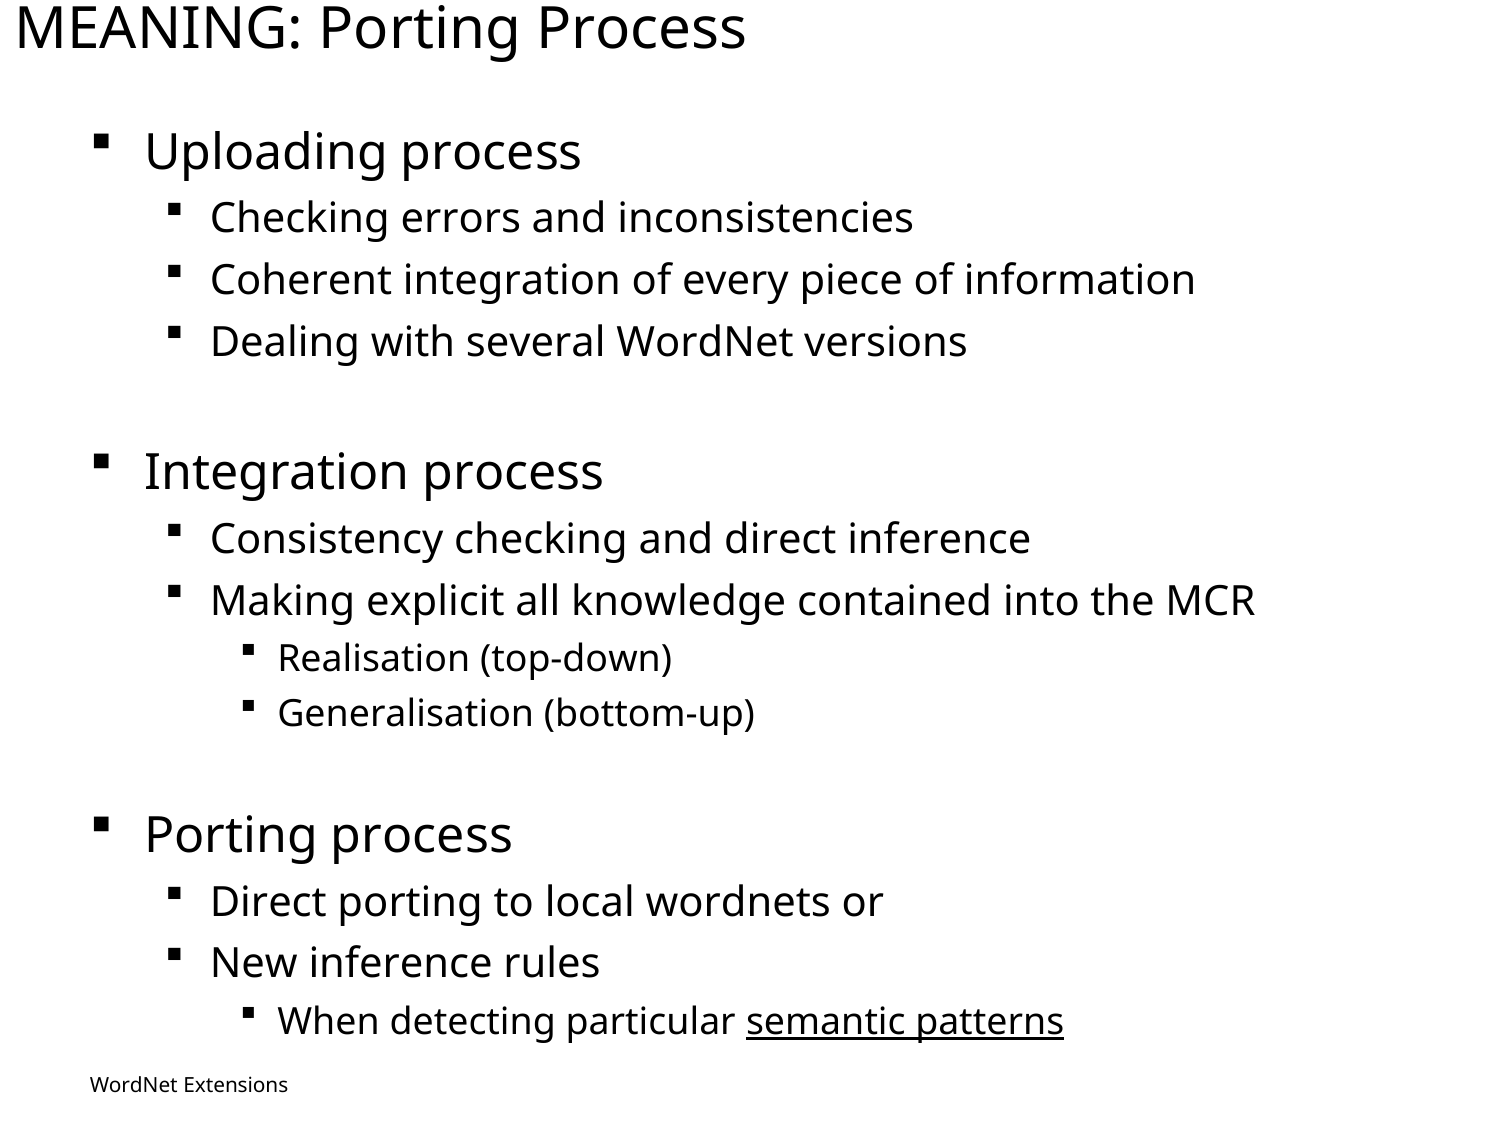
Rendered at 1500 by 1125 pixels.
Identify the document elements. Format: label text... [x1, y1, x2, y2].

list Uploading process Checking errors and inconsistencies Coherent integration of every piece of information Dealing with several WordNet versions Integration process Consistency checking and direct inference Making explicit all knowledge contained into the MCR Realisation (top-down) Generalisation (bottom-up) Porting process Direct porting to local wordnets or New inference rules When detecting particular semantic patterns [75, 112, 1438, 1001]
title MEANING: Porting Process [0, 0, 1500, 70]
